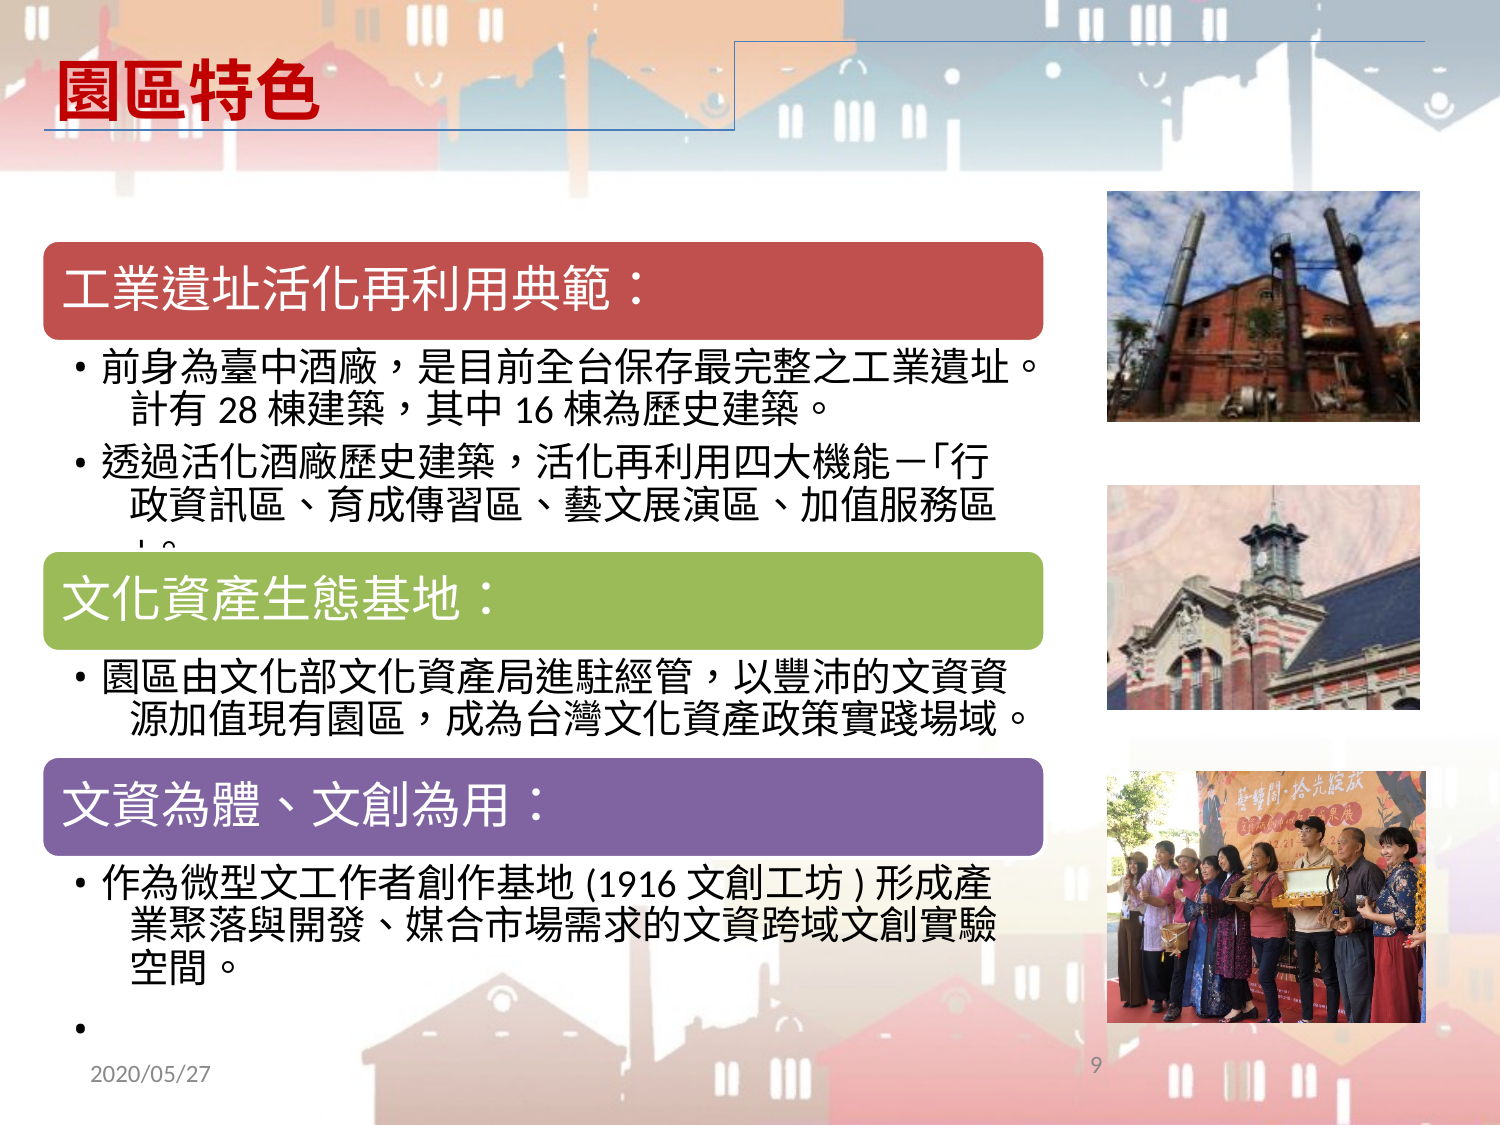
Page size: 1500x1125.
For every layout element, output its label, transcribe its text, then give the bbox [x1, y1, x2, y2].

text_box 文資為體、文創為用： [41, 755, 1046, 857]
text_box 園區由文化部文化資產局進駐經管，以豐沛的文資資源加值現有園區，成為台灣文化資產政策實踐場域。 [41, 651, 1046, 756]
text_box 工業遺址活化再利用典範： [41, 239, 1046, 341]
picture [1107, 191, 1420, 422]
text_box 園區特色 [40, 41, 810, 138]
picture [1107, 771, 1426, 1023]
picture [1107, 485, 1420, 710]
text_box 9 [1074, 1024, 1426, 1103]
text_box 前身為臺中酒廠，是目前全台保存最完整之工業遺址。計有28棟建築，其中16棟為歷史建築。 透過活化酒廠歷史建築，活化再利用四大機能－｢行政資訊區、育成傳習區、藝文展演區、加值服務區｣。 [41, 341, 1046, 550]
text_box 作為微型文工作者創作基地(1916文創工坊)形成產業聚落與開發、媒合市場需求的文資跨域文創實驗空間。 [41, 857, 1046, 1017]
text_box 2020/05/27 [75, 1042, 426, 1103]
text_box 文化資產生態基地： [41, 549, 1046, 651]
